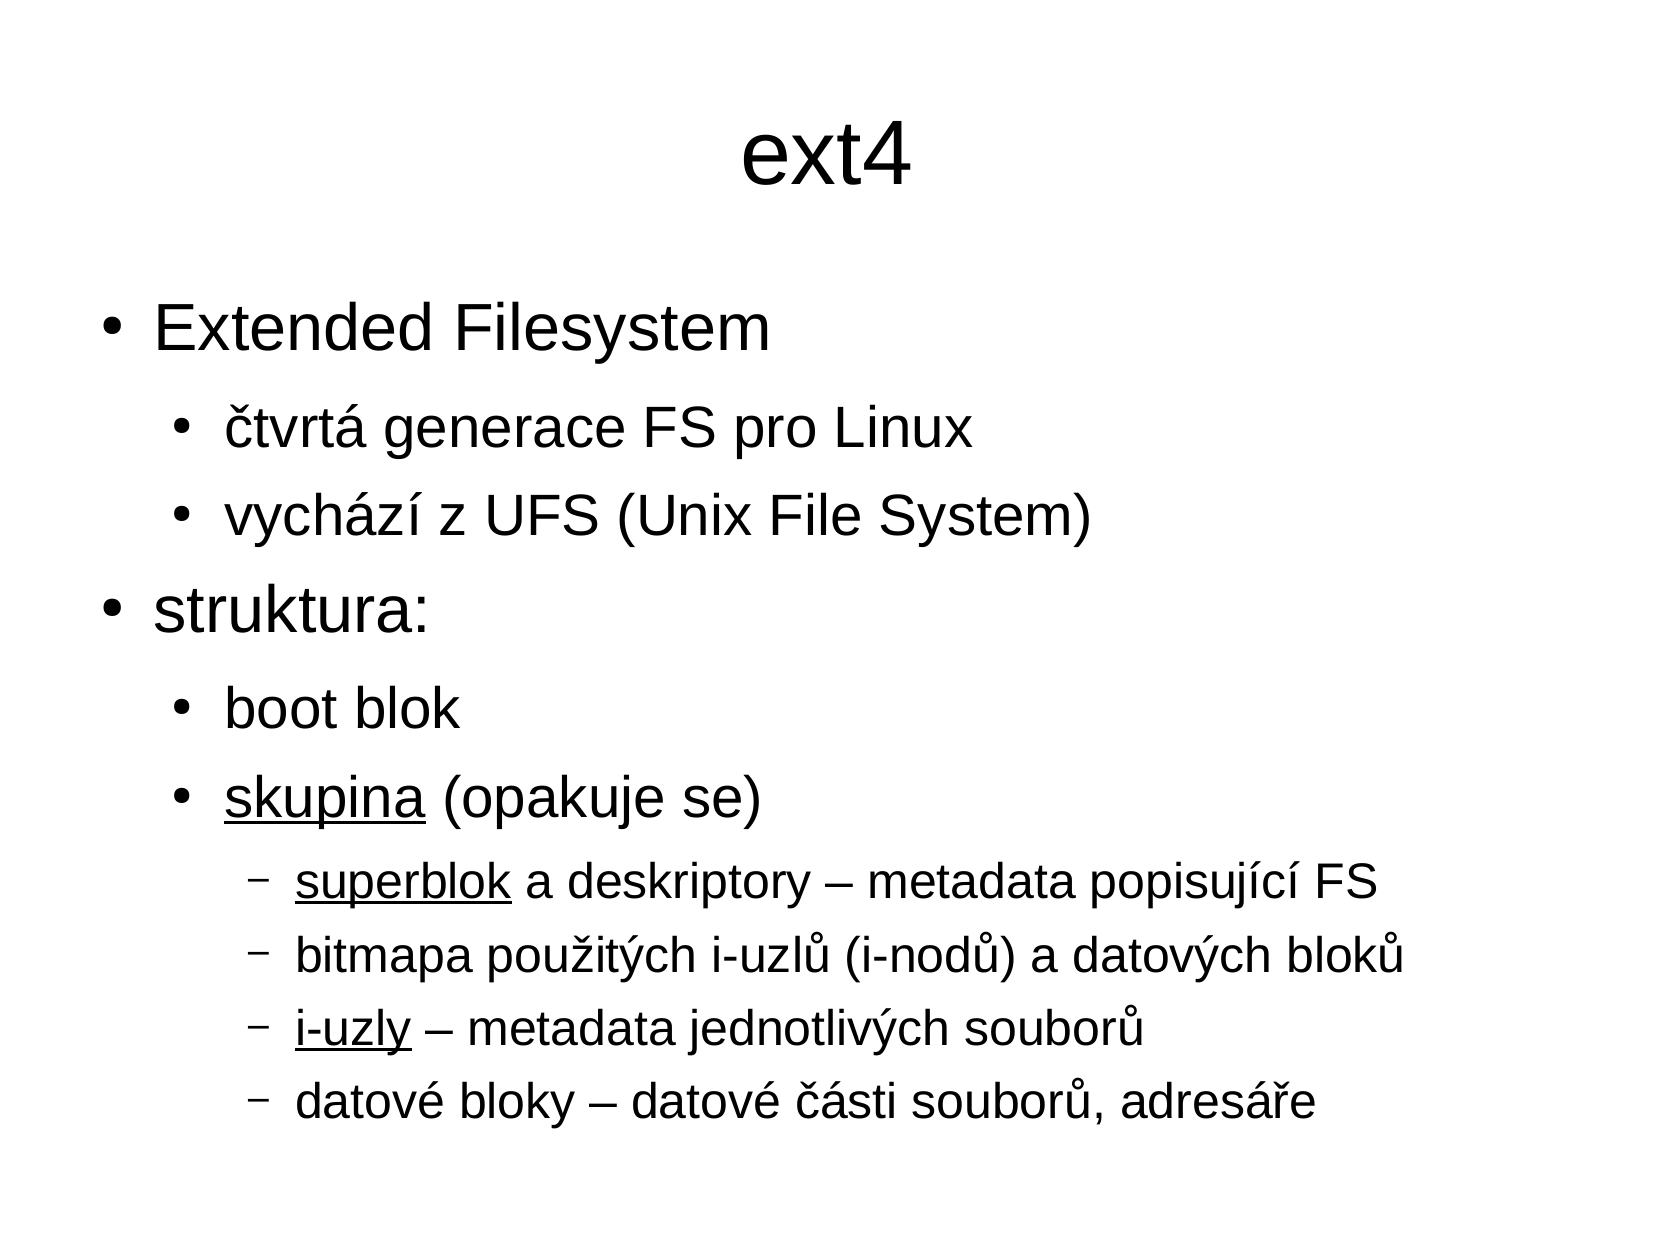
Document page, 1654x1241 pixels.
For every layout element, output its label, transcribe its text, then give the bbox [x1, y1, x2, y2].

list Extended Filesystem čtvrtá generace FS pro Linux vychází z UFS (Unix File System) struktura: boot blok skupina (opakuje se) superblok a deskriptory – metadata popisující FS bitmapa použitých i-uzlů (i-nodů) a datových bloků i-uzly – metadata jednotlivých souborů datové bloky – datové části souborů, adresáře [82, 290, 1571, 1129]
title ext4 [82, 56, 1571, 250]
